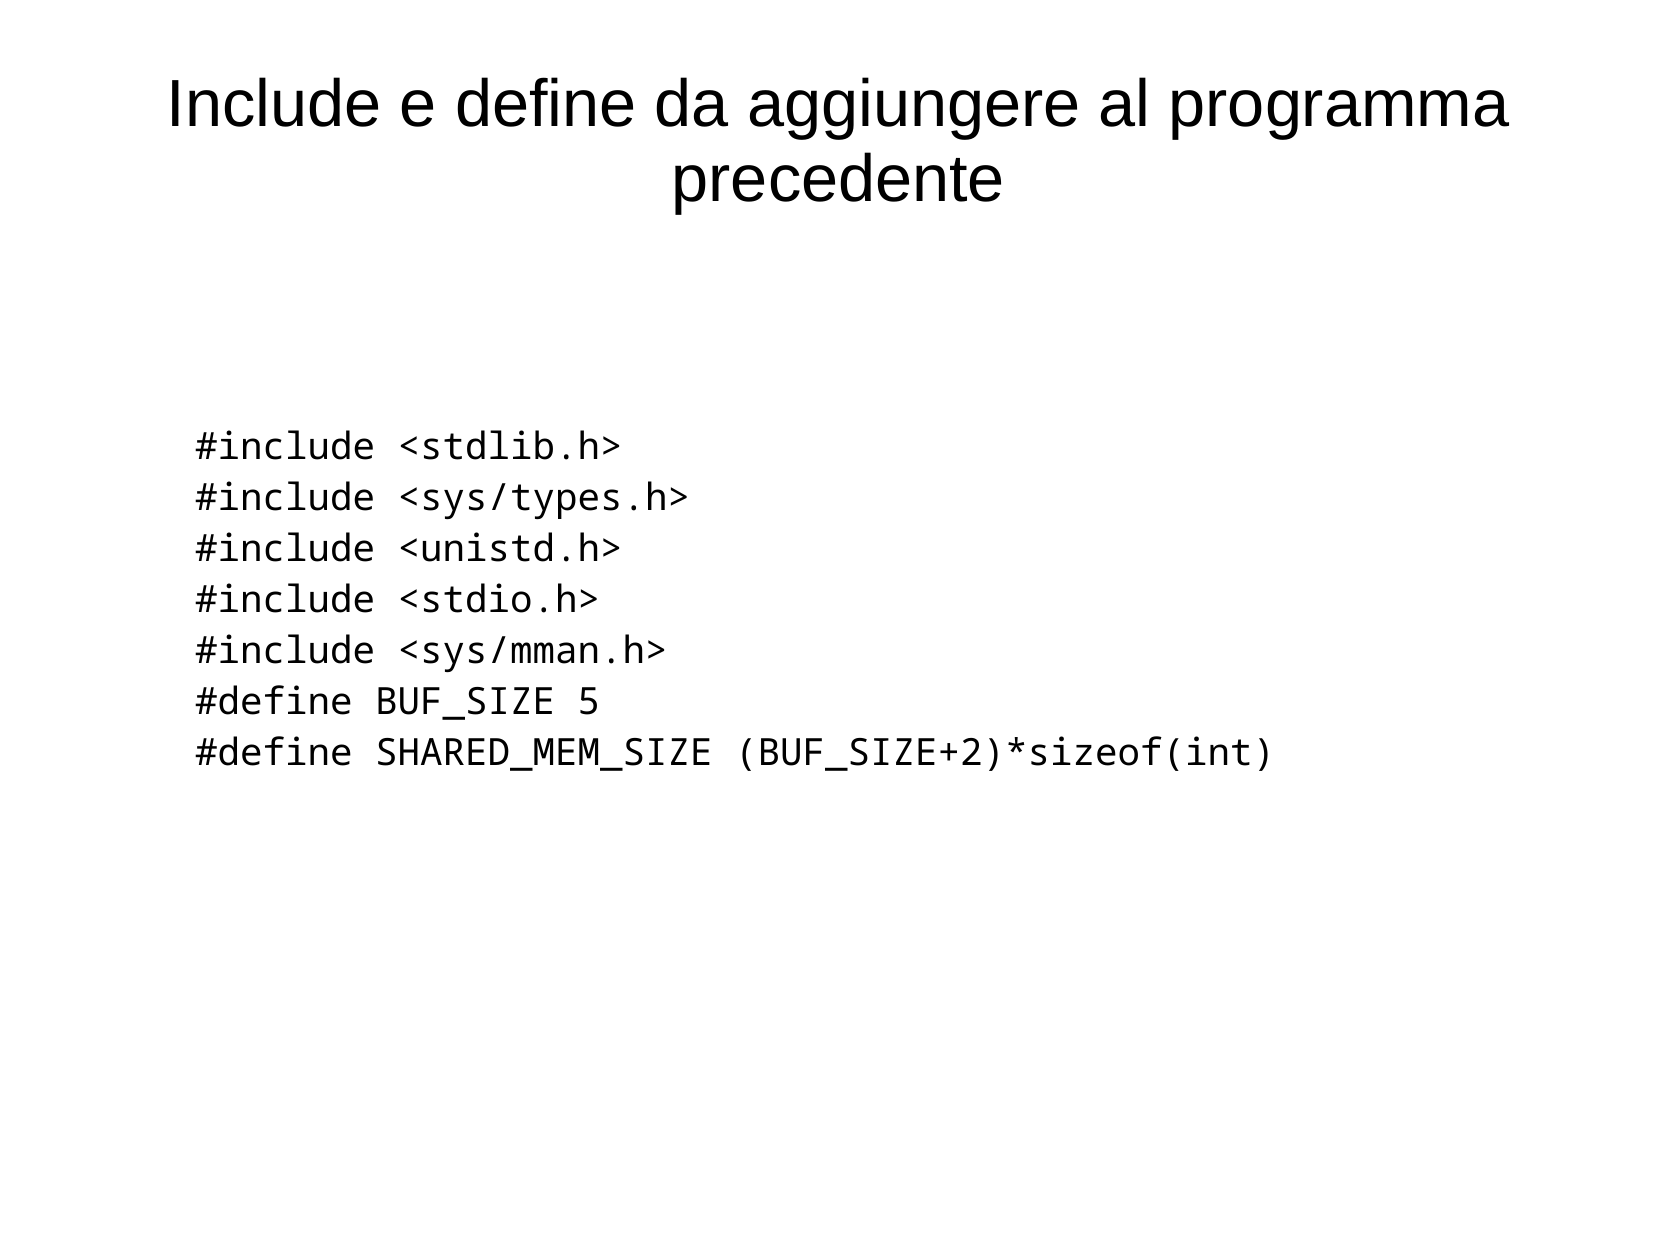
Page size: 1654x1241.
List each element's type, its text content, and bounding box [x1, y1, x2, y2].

text_box #include <stdlib.h> #include <sys/types.h> #include <unistd.h> #include <stdio.h> #include <sys/mman.h> #define BUF_SIZE 5 #define SHARED_MEM_SIZE (BUF_SIZE+2)*sizeof(int) [180, 371, 1639, 726]
title Include e define da aggiungere al programma precedente [94, 37, 1583, 245]
